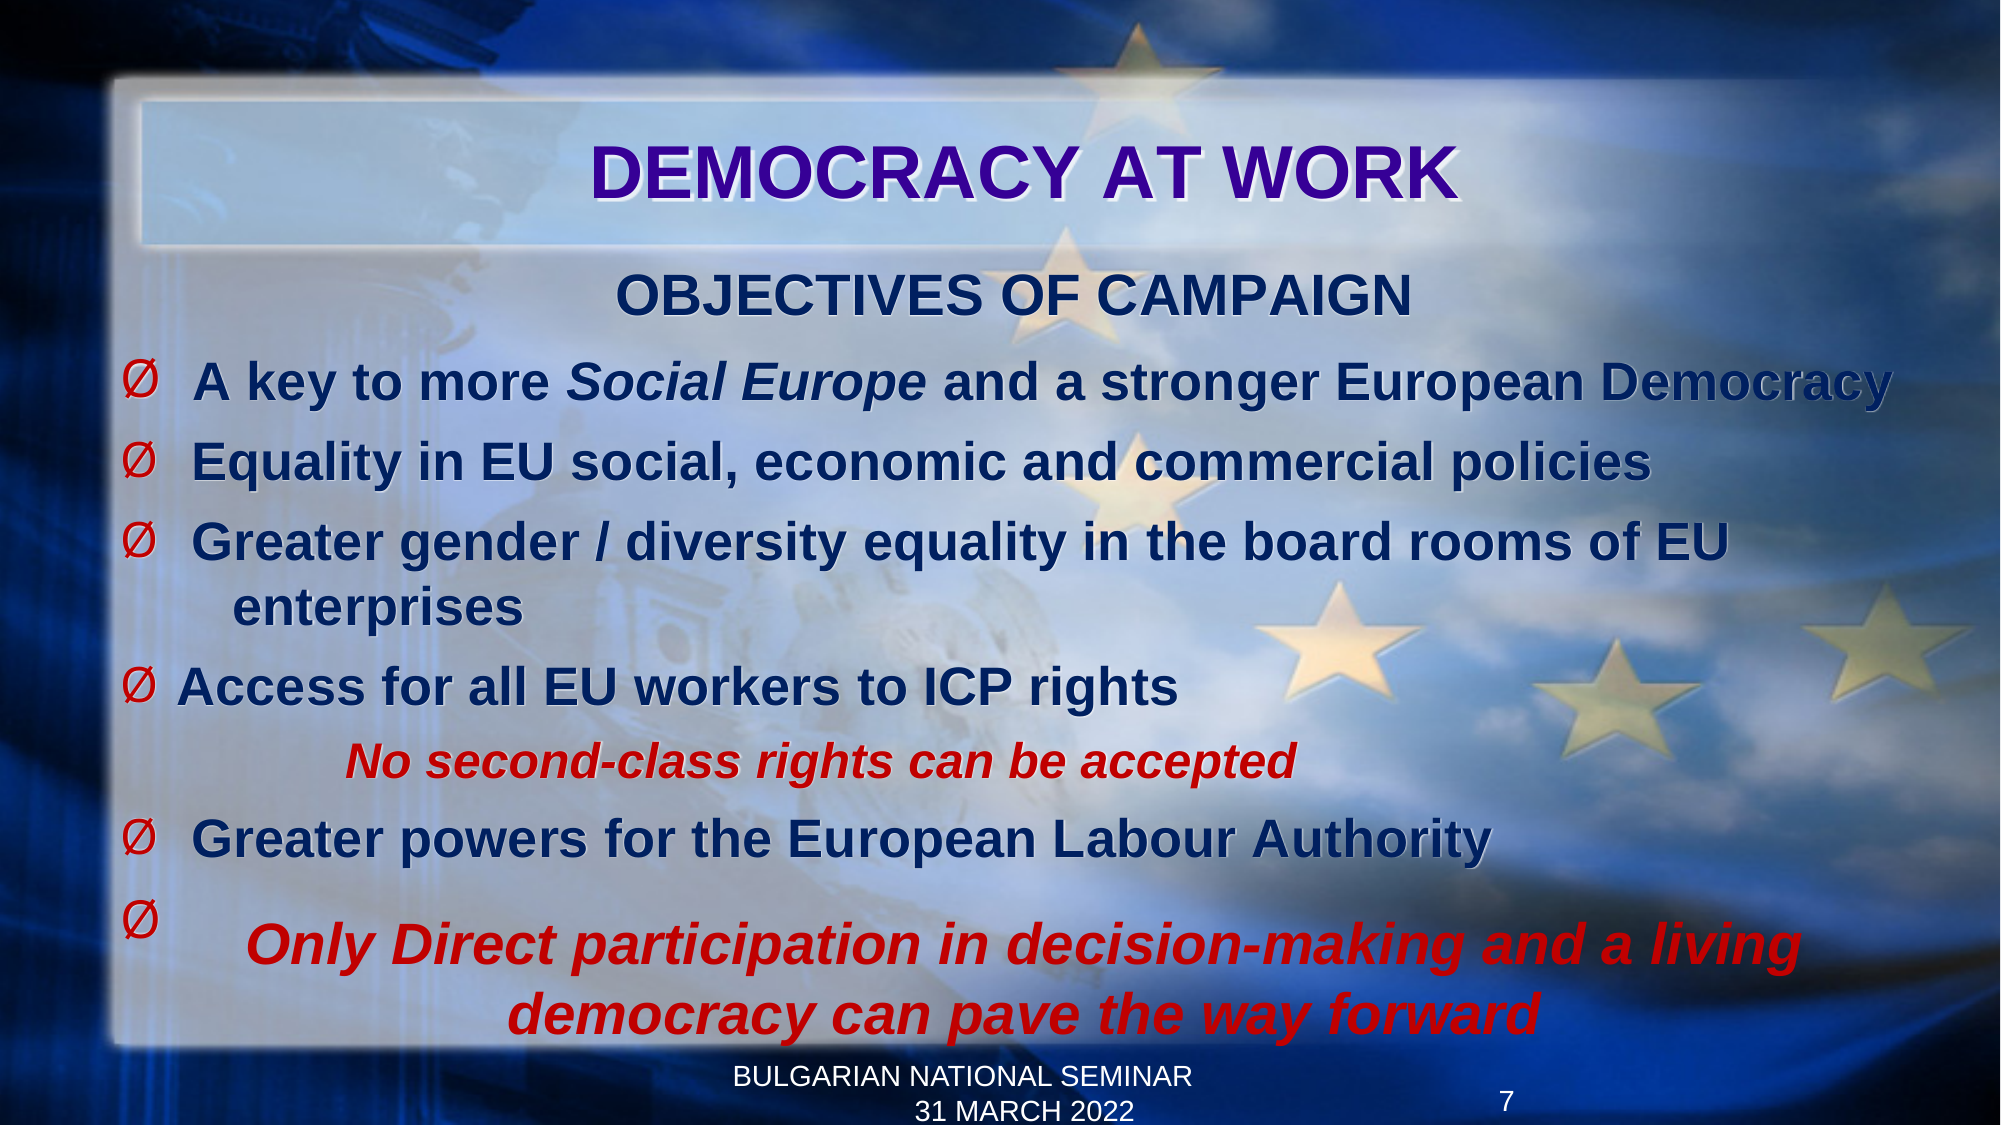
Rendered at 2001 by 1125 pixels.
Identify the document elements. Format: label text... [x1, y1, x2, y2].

list OBJECTIVES OF CAMPAIGN A key to more Social Europe and a stronger European Democracy Equality in EU social, economic and commercial policies Greater gender / diversity equality in the board rooms of EU enterprises Access for all EU workers to ICP rights No second-class rights can be accepted Greater powers for the European Labour Authority [105, 249, 1925, 1025]
text_box Only Direct participation in decision-making and a living democracy can pave the way forward [150, 898, 1900, 1055]
text_box [1483, 1050, 1901, 1125]
title DEMOCRACY AT WORK [150, 87, 1900, 249]
text_box BULGARIAN NATIONAL SEMINAR 31 MARCH 2022 [708, 1050, 1342, 1125]
